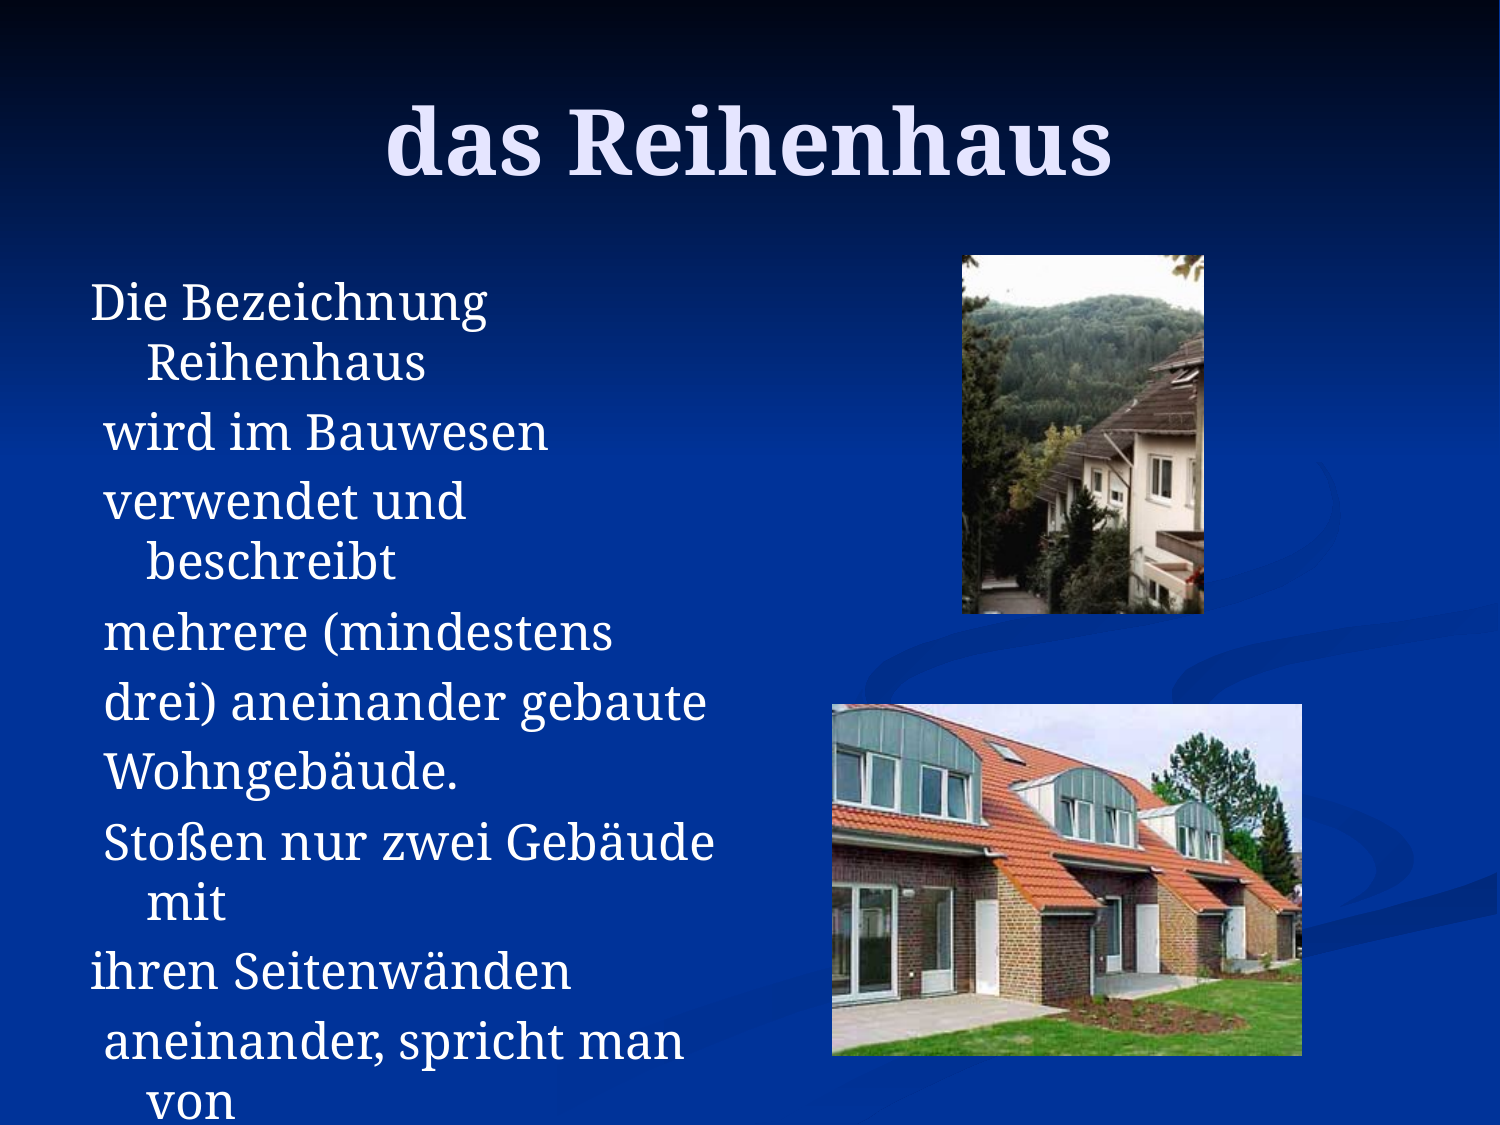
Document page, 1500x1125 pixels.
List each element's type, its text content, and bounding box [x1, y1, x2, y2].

picture [962, 255, 1204, 614]
picture [832, 704, 1302, 1056]
title das Reihenhaus [75, 45, 1425, 233]
list Die Bezeichnung Reihenhaus wird im Bauwesen verwendet und beschreibt mehrere (mindestens drei) aneinander gebaute Wohngebäude. Stoßen nur zwei Gebäude mit ihren Seitenwänden aneinander, spricht man von einem Doppelhaus. [75, 262, 738, 1005]
